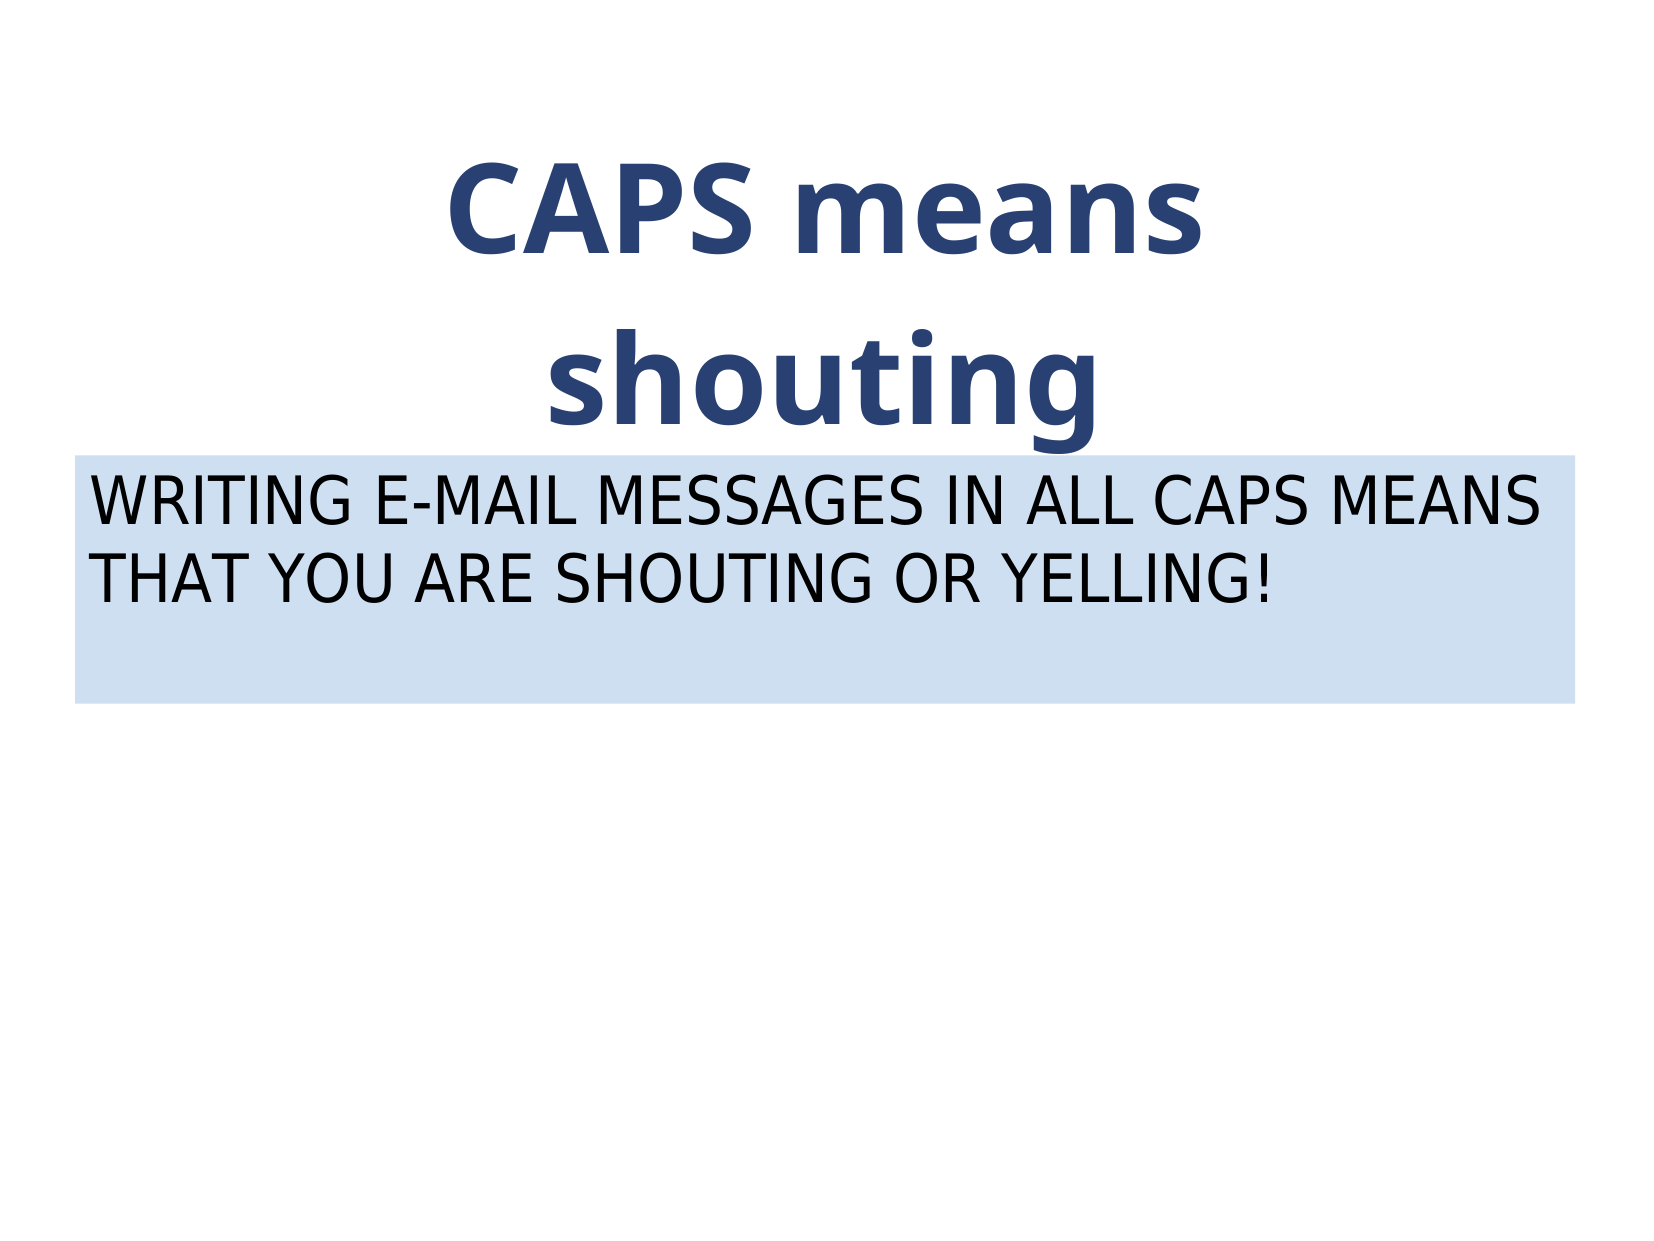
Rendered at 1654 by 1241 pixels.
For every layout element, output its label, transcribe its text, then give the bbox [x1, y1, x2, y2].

text_box CAPS means shouting [150, 112, 1501, 455]
text_box WRITING E-MAIL MESSAGES IN ALL CAPS MEANS THAT YOU ARE SHOUTING OR YELLING! [75, 455, 1576, 704]
